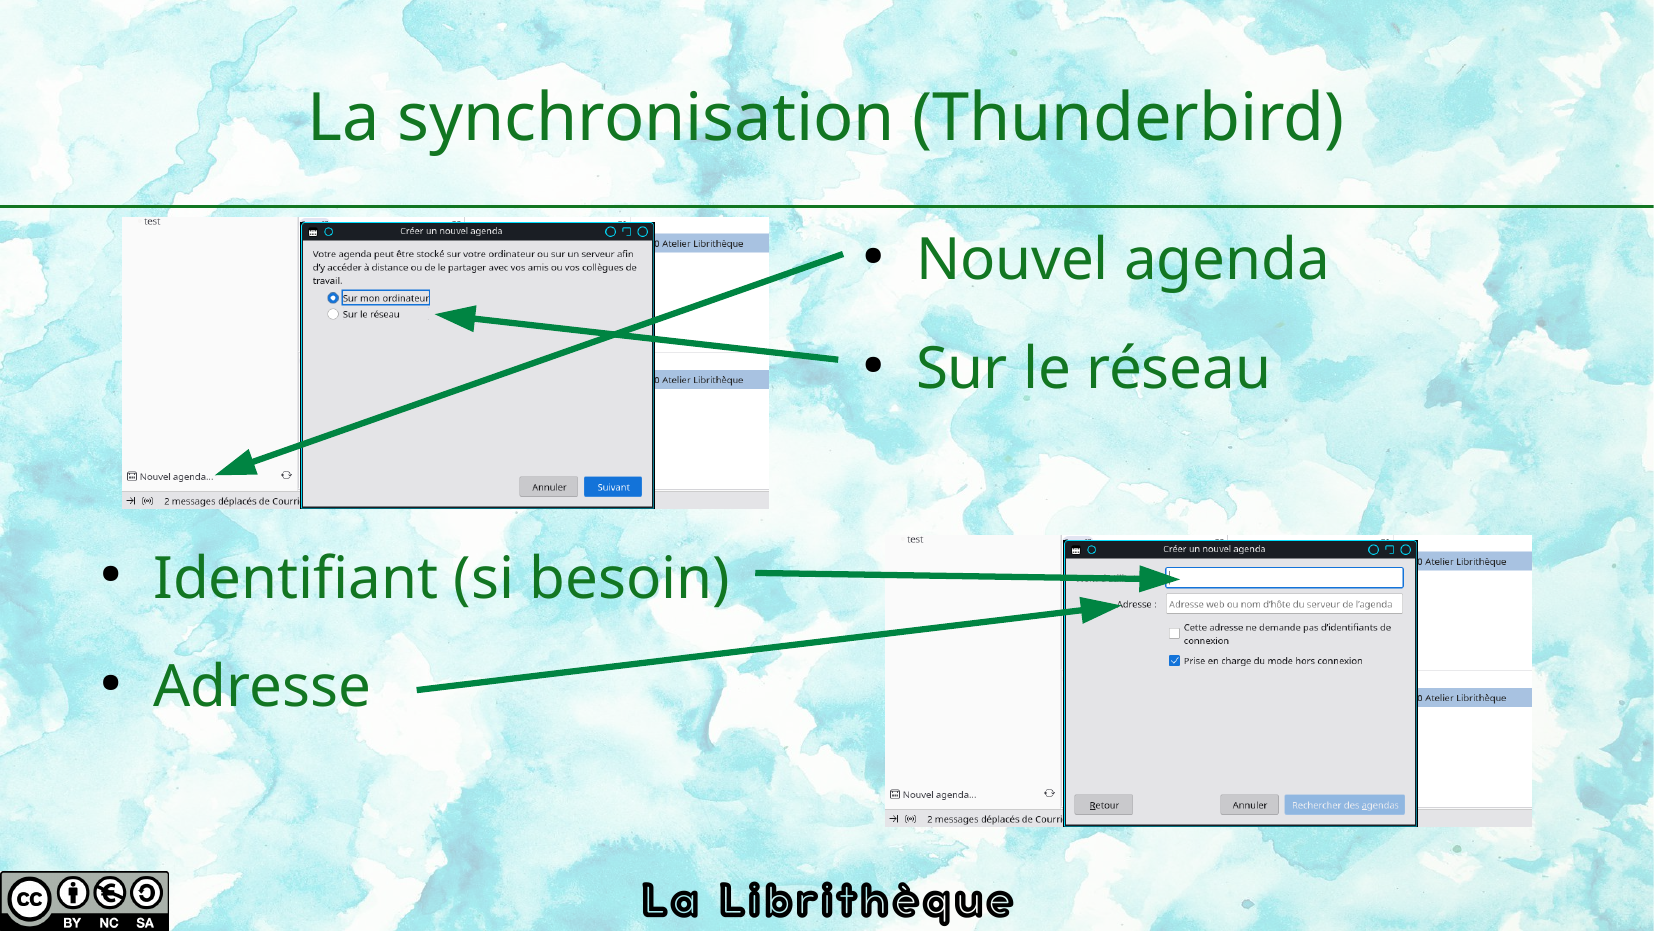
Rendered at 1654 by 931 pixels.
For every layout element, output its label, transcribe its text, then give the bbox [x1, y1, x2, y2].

list Identifiant (si besoin) Adresse [82, 535, 809, 827]
picture [0, 871, 169, 931]
list Nouvel agenda Sur le réseau [845, 217, 1572, 509]
picture [122, 217, 769, 509]
picture [632, 284, 769, 348]
title La synchronisation (Thunderbird) [82, 37, 1571, 193]
picture [628, 535, 1532, 931]
